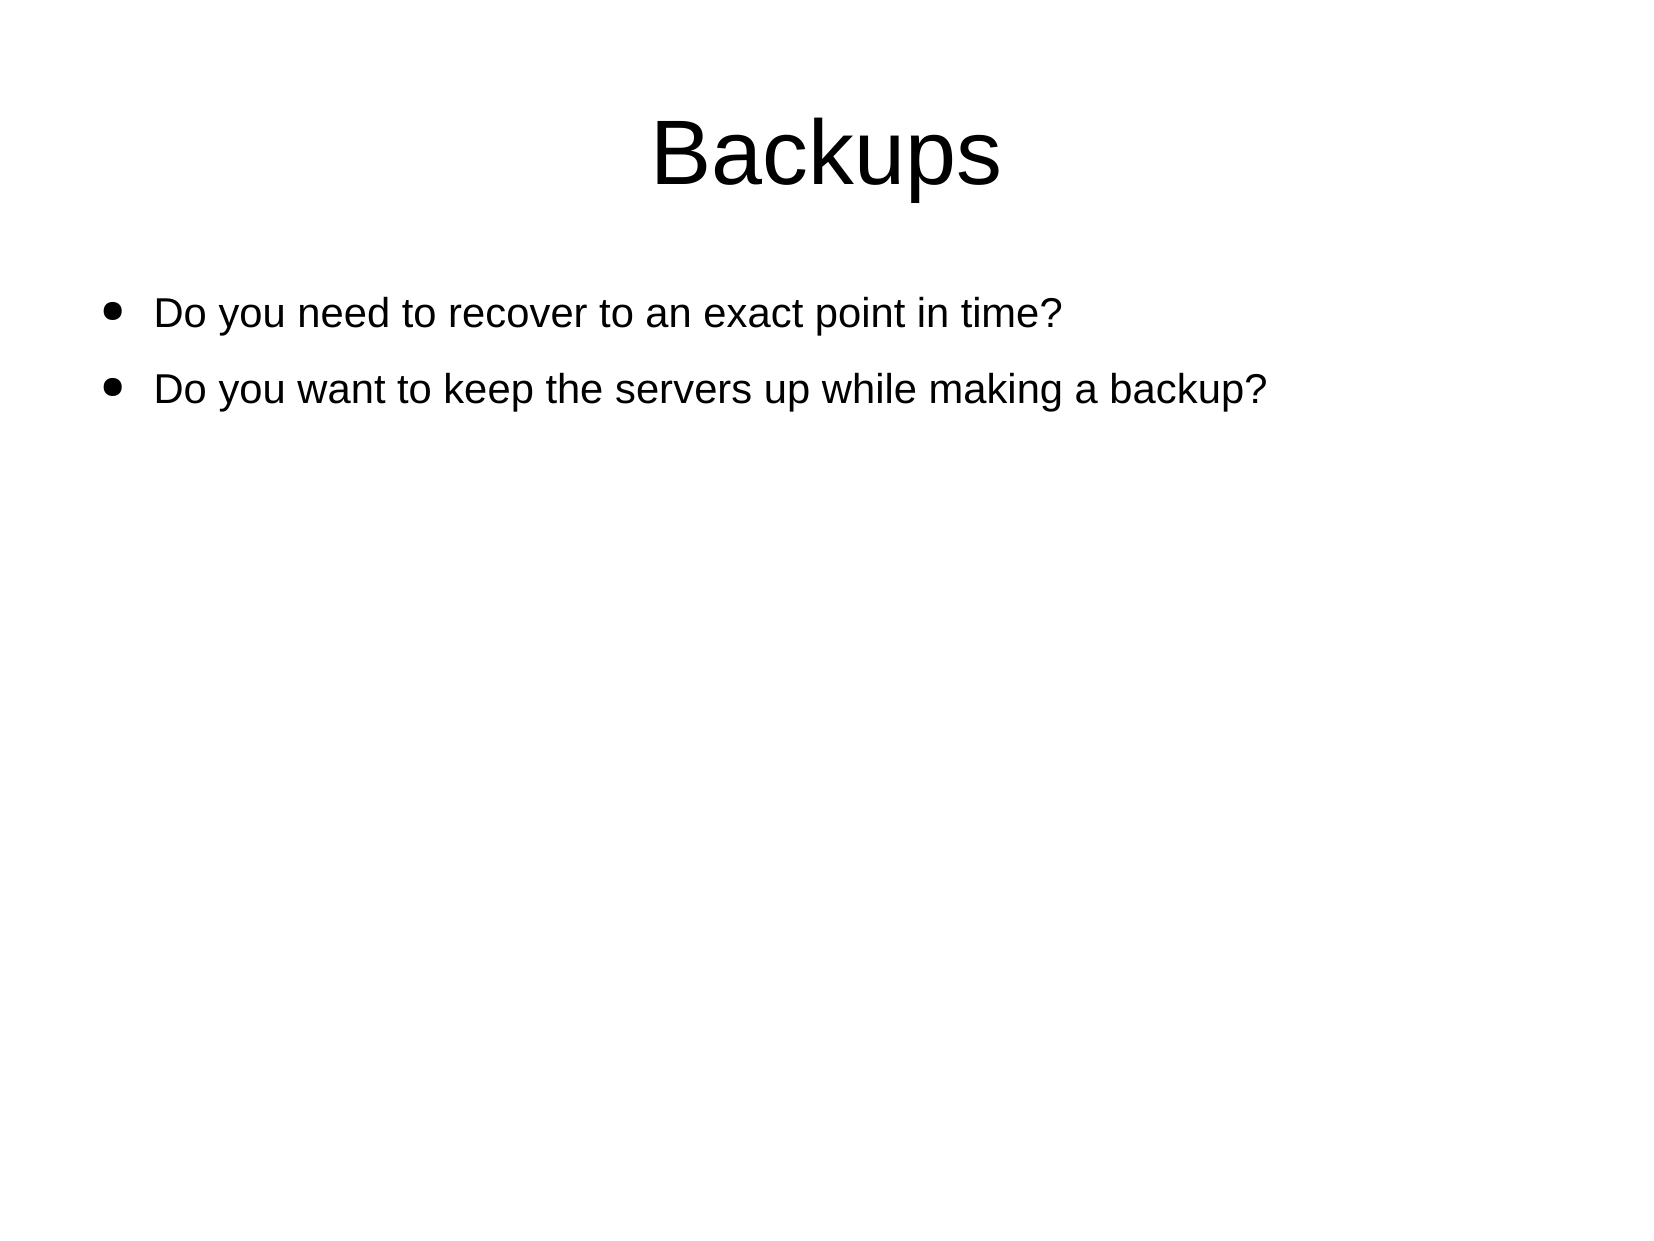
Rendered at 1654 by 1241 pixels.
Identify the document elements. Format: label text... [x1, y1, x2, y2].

title Backups [82, 49, 1571, 257]
list Do you need to recover to an exact point in time? Do you want to keep the servers up while making a backup? [82, 290, 1571, 1109]
